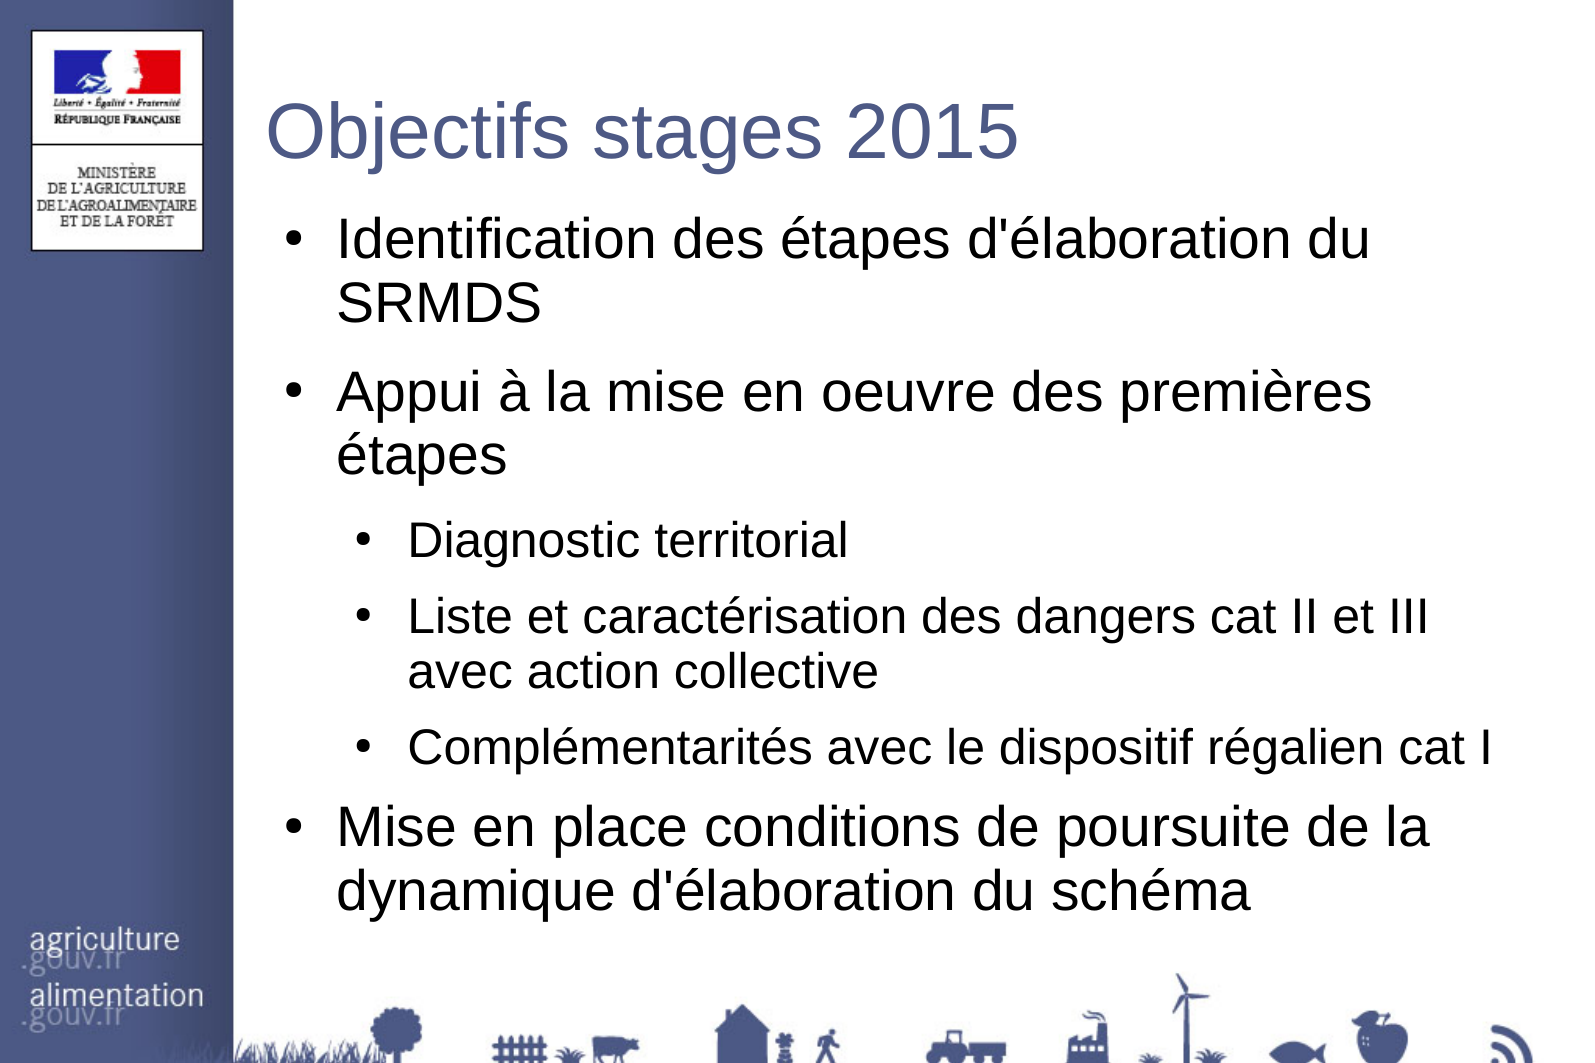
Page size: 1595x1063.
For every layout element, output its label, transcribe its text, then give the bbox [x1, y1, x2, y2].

list Identification des étapes d'élaboration du SRMDS Appui à la mise en oeuvre des premières étapes Diagnostic territorial Liste et caractérisation des dangers cat II et III avec action collective Complémentarités avec le dispositif régalien cat I Mise en place conditions de poursuite de la dynamique d'élaboration du schéma [265, 207, 1536, 922]
title Objectifs stages 2015 [265, 42, 1536, 207]
picture [0, 0, 1595, 1063]
